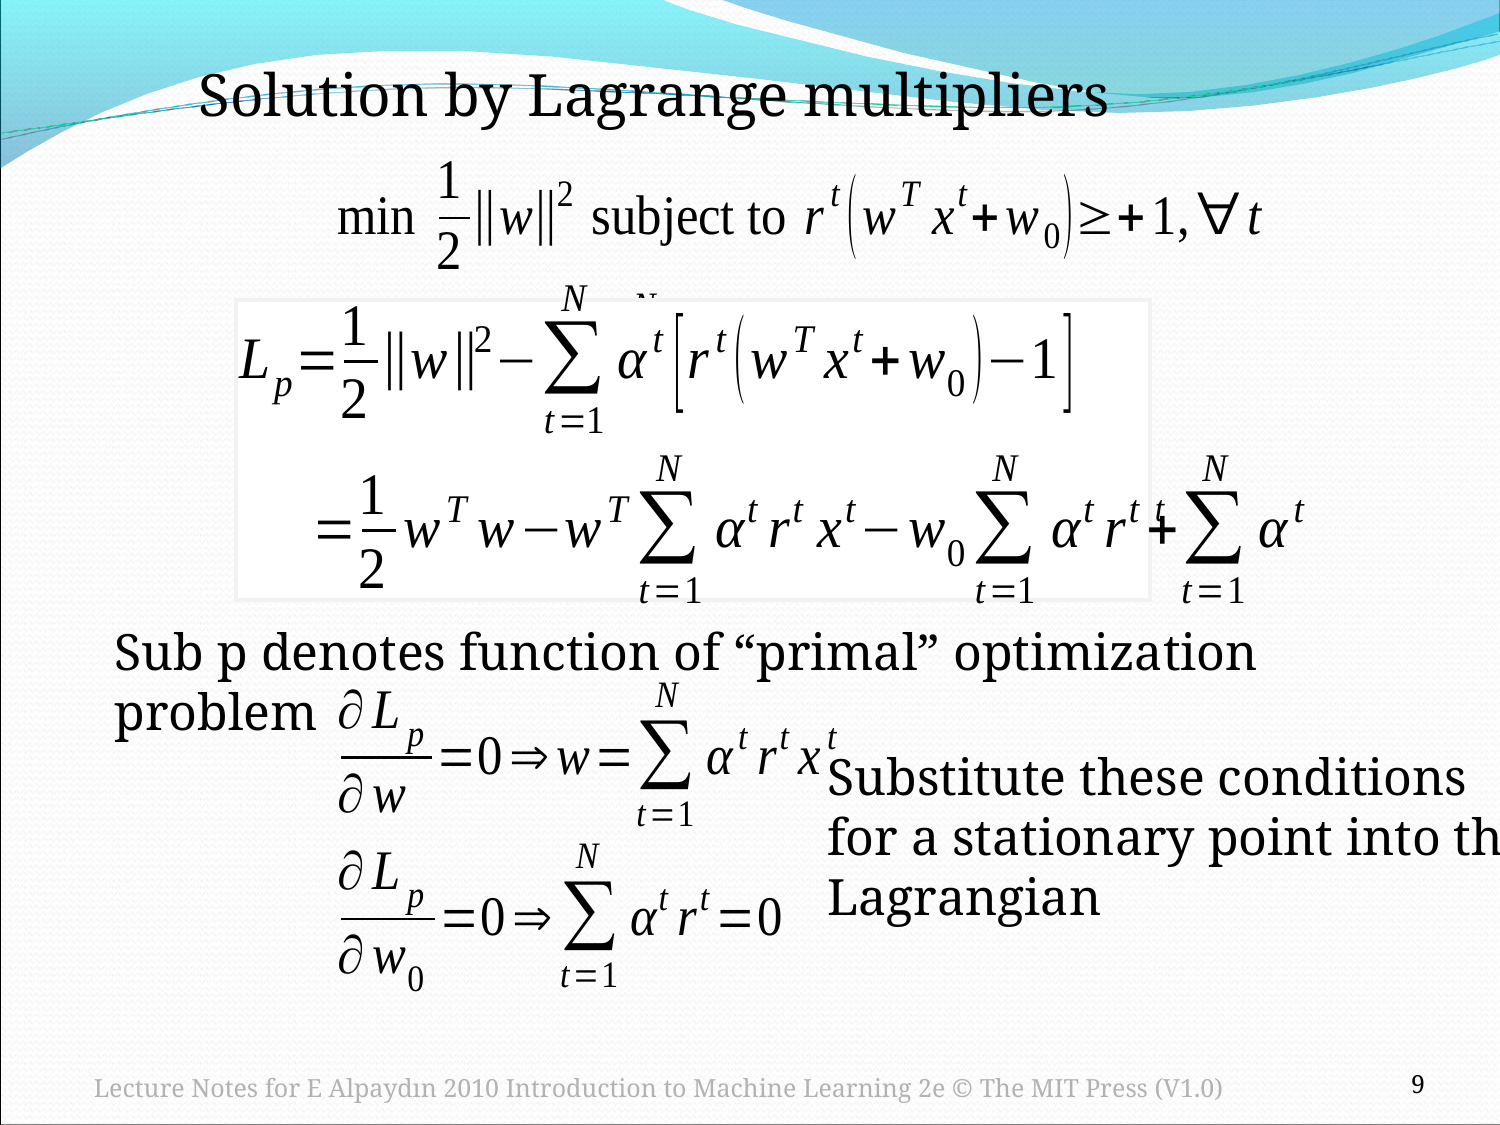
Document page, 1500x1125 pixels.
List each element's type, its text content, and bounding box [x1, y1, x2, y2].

text_box Solution by Lagrange multipliers [183, 50, 1126, 136]
text_box <number> [1299, 1042, 1426, 1103]
chart [221, 149, 1332, 613]
text_box Sub p denotes function of “primal” optimization problem [99, 612, 1454, 748]
chart [324, 748, 1288, 998]
text_box Lecture Notes for E Alpaydın 2010 Introduction to Machine Learning 2e © The MIT Press (V1.0) [93, 1042, 1254, 1103]
picture [0, 0, 1500, 1125]
text_box Substitute these conditions for a stationary point into the Lagrangian [812, 737, 1500, 933]
